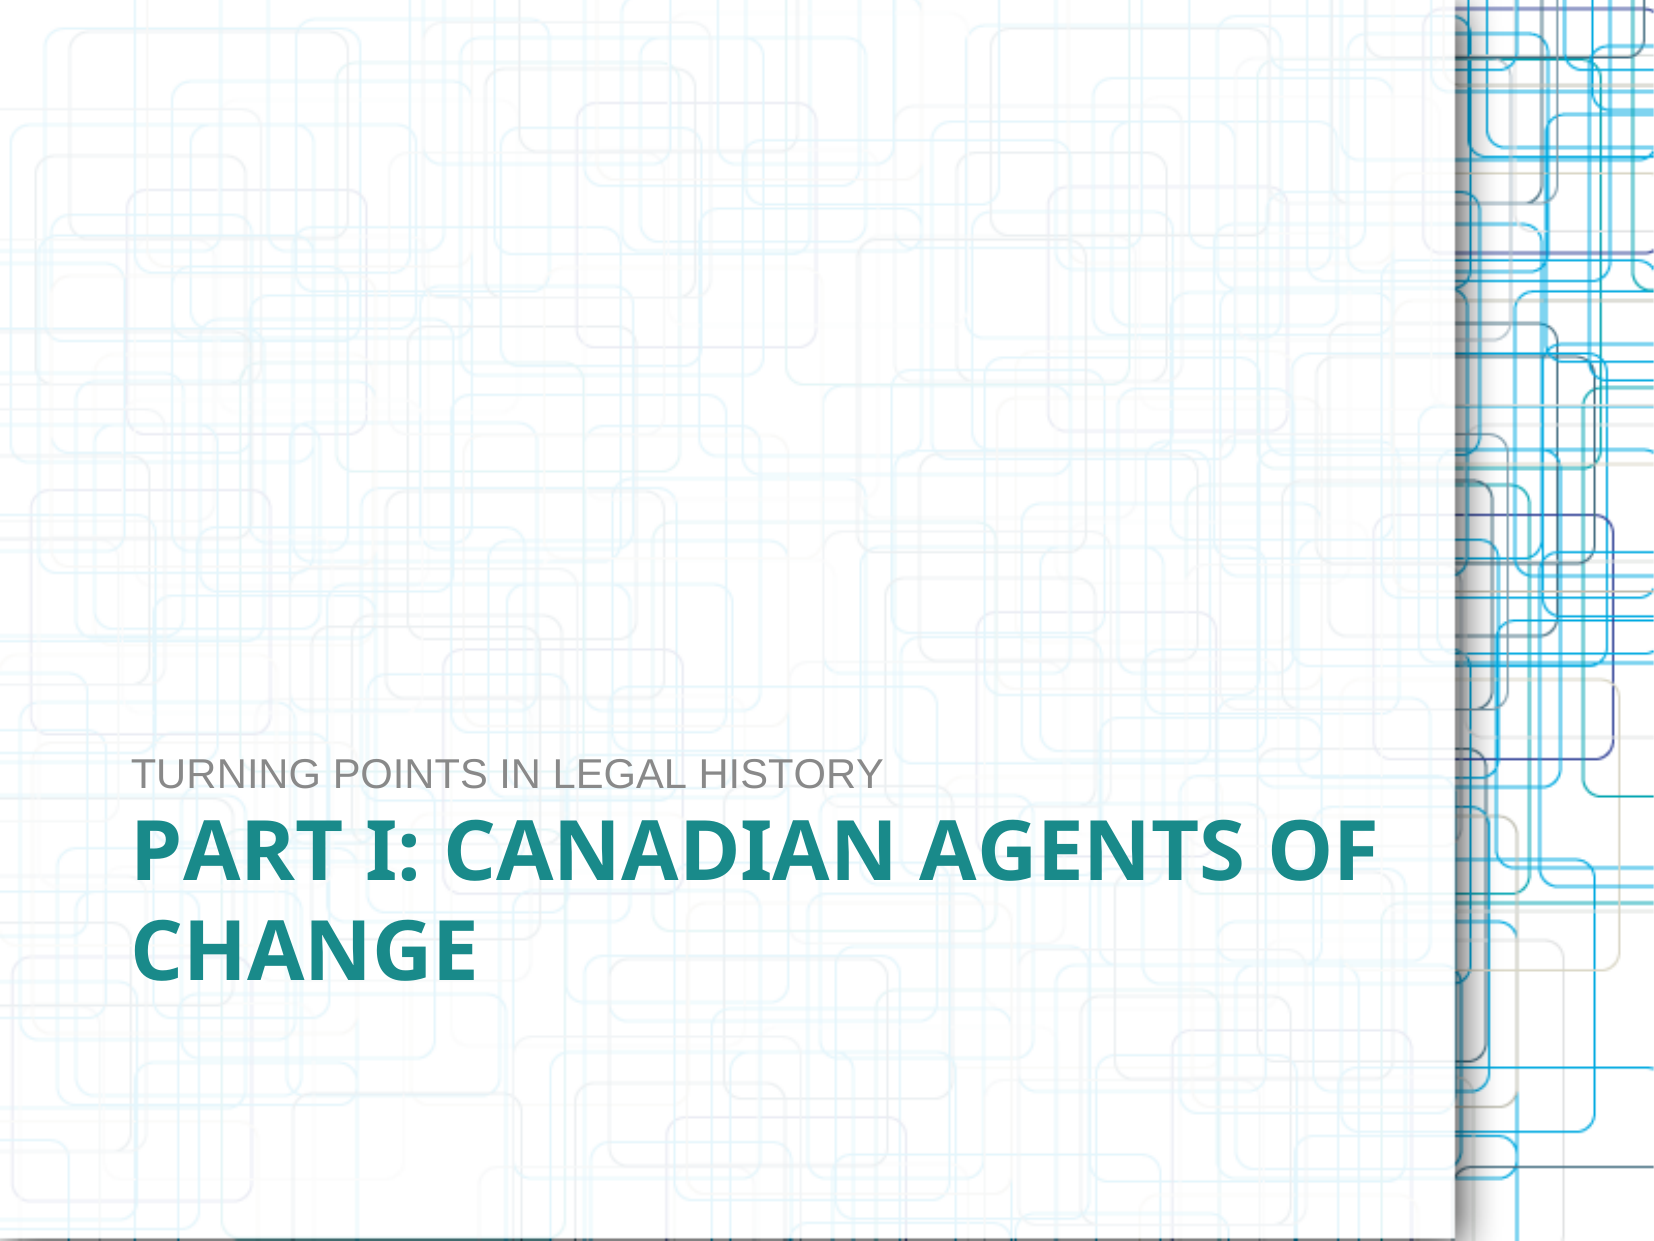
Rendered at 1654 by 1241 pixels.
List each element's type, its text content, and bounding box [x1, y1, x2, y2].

title PART i: Canadian agents of change [130, 797, 1537, 1044]
list TURNING POINTS IN LEGAL HISTORY [130, 525, 1537, 797]
